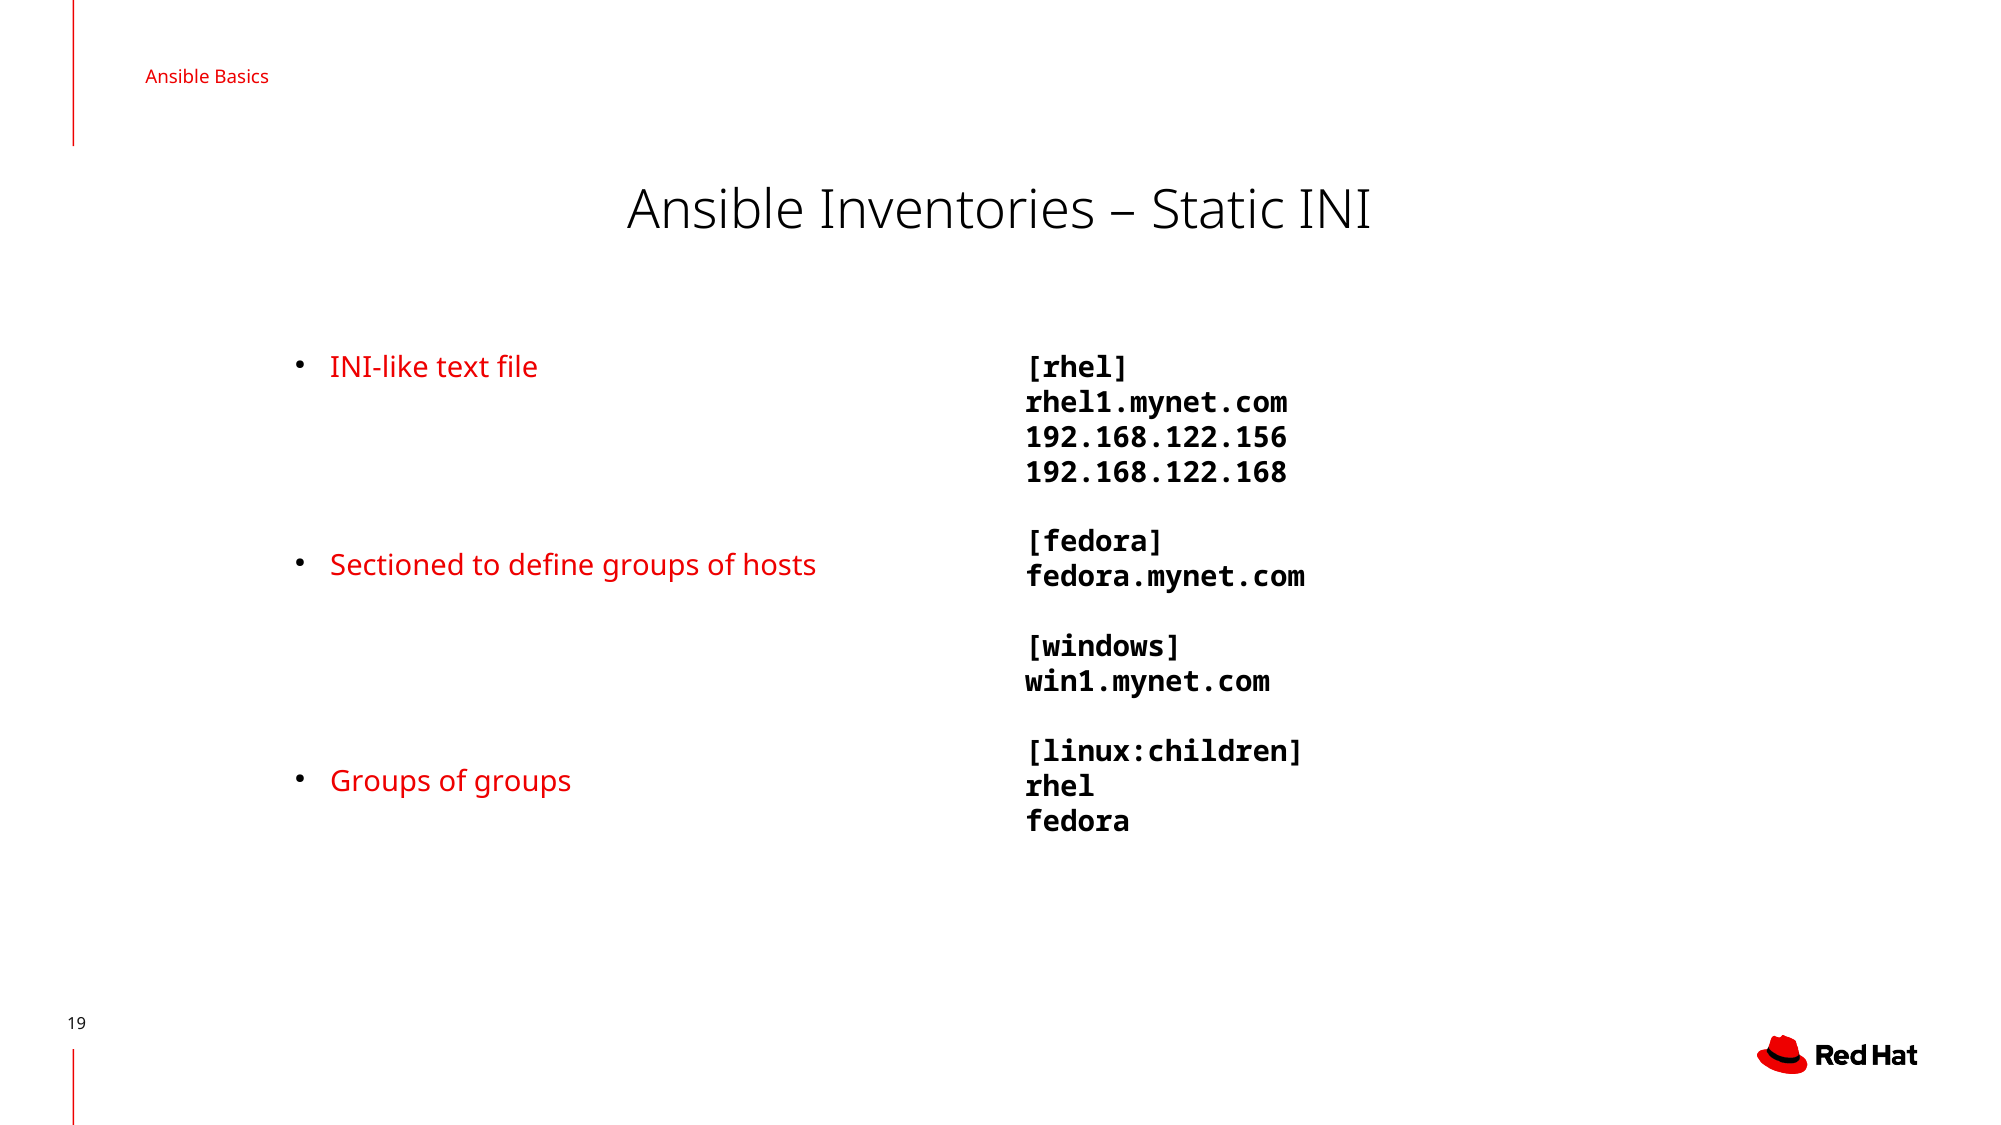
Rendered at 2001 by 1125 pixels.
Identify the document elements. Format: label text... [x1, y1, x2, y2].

subtitle Ansible Basics [73, 9, 918, 143]
picture [1757, 1035, 1918, 1074]
text_box INI-like text file Sectioned to define groups of hosts Groups of groups [294, 329, 883, 568]
text_box [rhel] rhel1.mynet.com 192.168.122.156 192.168.122.168 [fedora] fedora.mynet.com [windows] win1.mynet.com [linux:children] rhel fedora [1010, 340, 1764, 880]
title Ansible Inventories – Static INI [287, 155, 1713, 315]
